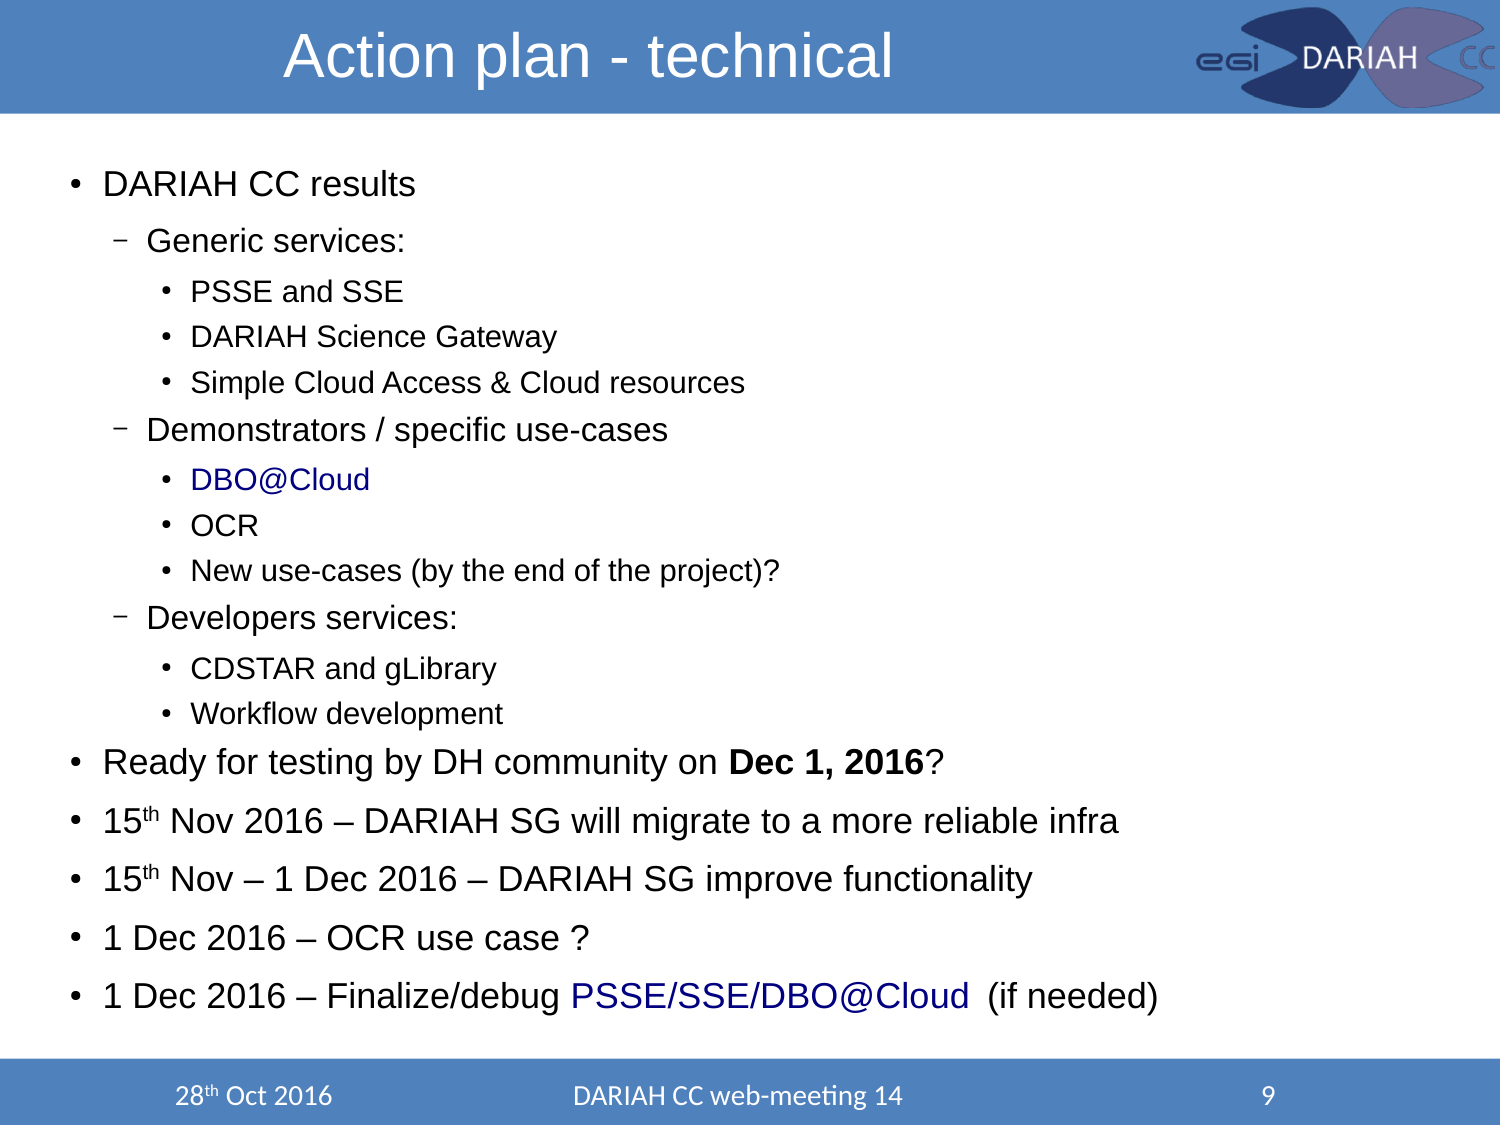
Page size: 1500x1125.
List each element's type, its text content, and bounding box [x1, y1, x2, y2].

list DARIAH CC results Generic services: PSSE and SSE DARIAH Science Gateway Simple Cloud Access & Cloud resources Demonstrators / specific use-cases DBO@Cloud OCR New use-cases (by the end of the project)? Developers services: CDSTAR and gLibrary Workflow development Ready for testing by DH community on Dec 1, 2016? 15th Nov 2016 – DARIAH SG will migrate to a more reliable infra 15th Nov – 1 Dec 2016 – DARIAH SG improve functionality 1 Dec 2016 – OCR use case ? 1 Dec 2016 – Finalize/debug PSSE/SSE/DBO@Cloud (if needed) [58, 164, 1458, 1023]
picture [1196, 7, 1495, 108]
title Action plan - technical [0, 0, 1182, 114]
